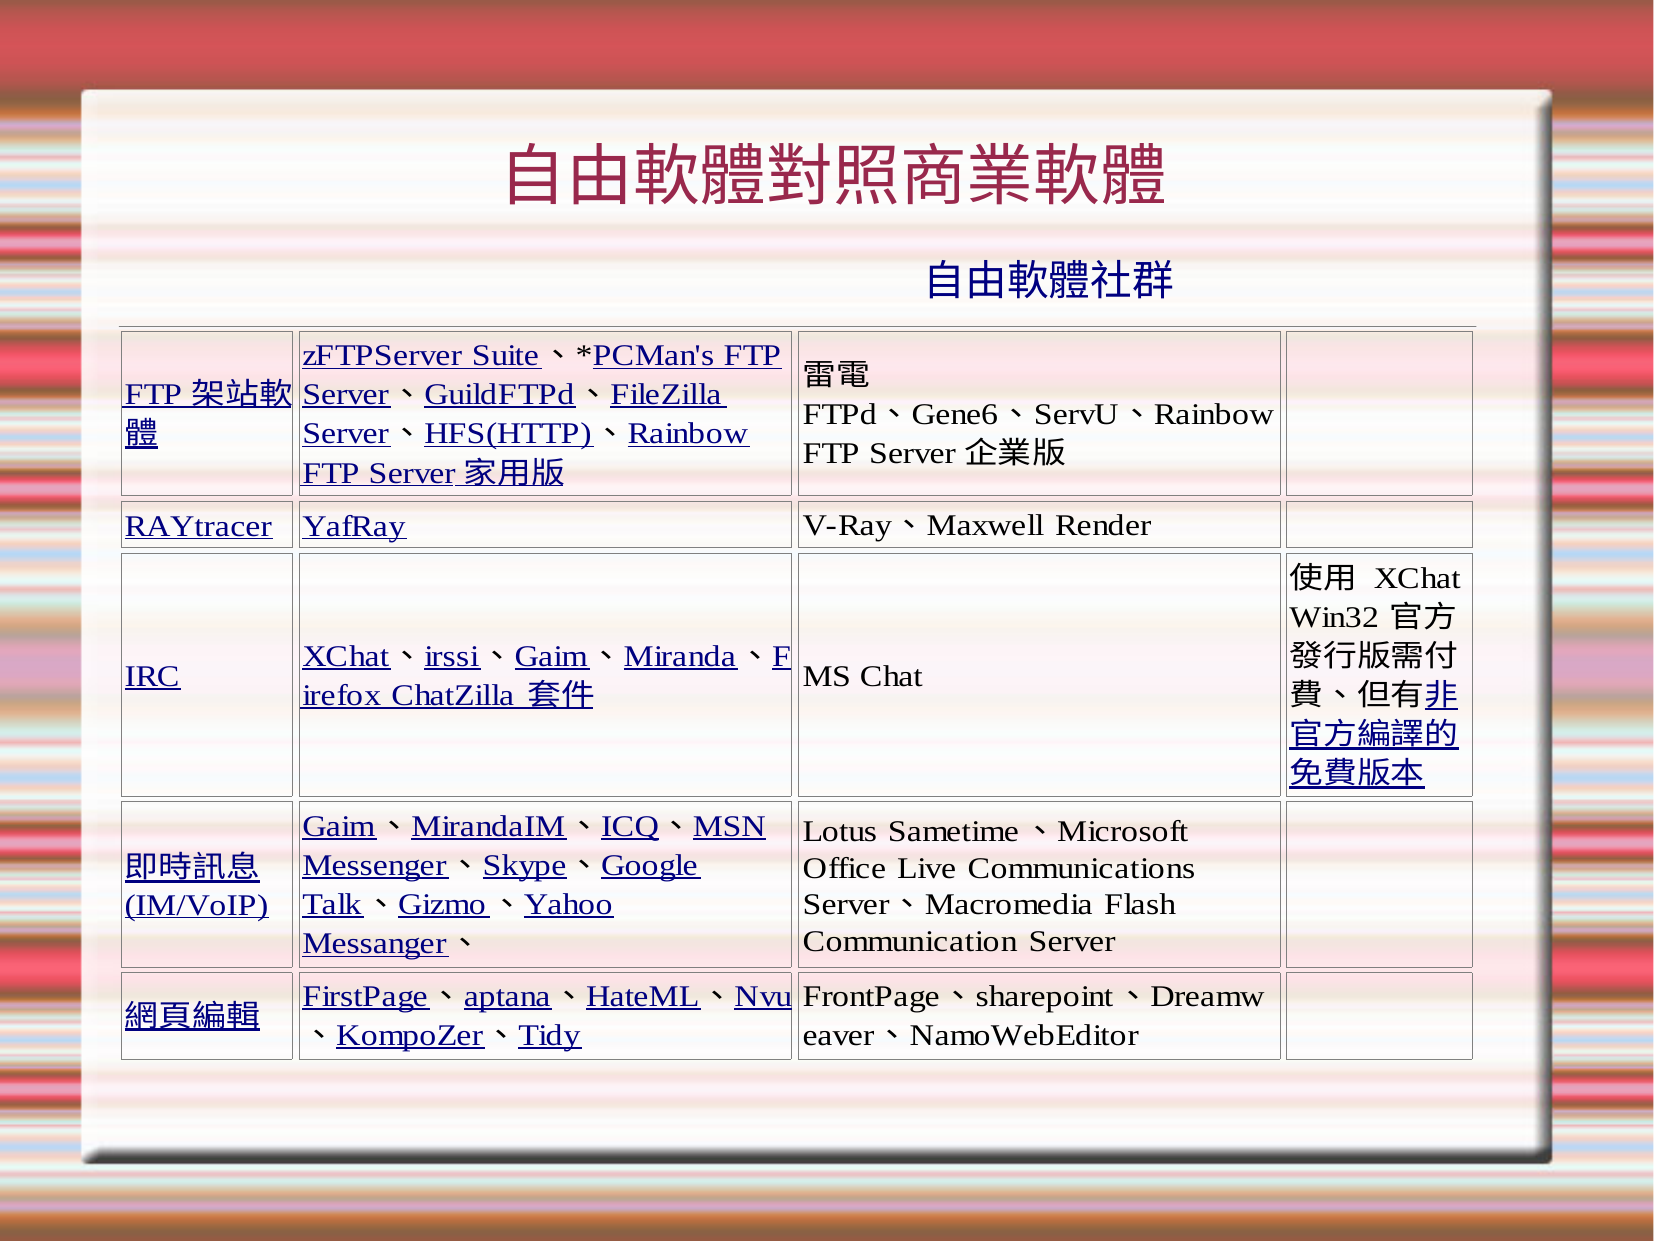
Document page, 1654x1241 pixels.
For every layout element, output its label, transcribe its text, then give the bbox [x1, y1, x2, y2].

title 自由軟體對照商業軟體 自由軟體社群 [121, 114, 1534, 322]
chart [118, 325, 1477, 1063]
picture [0, 0, 1654, 1241]
